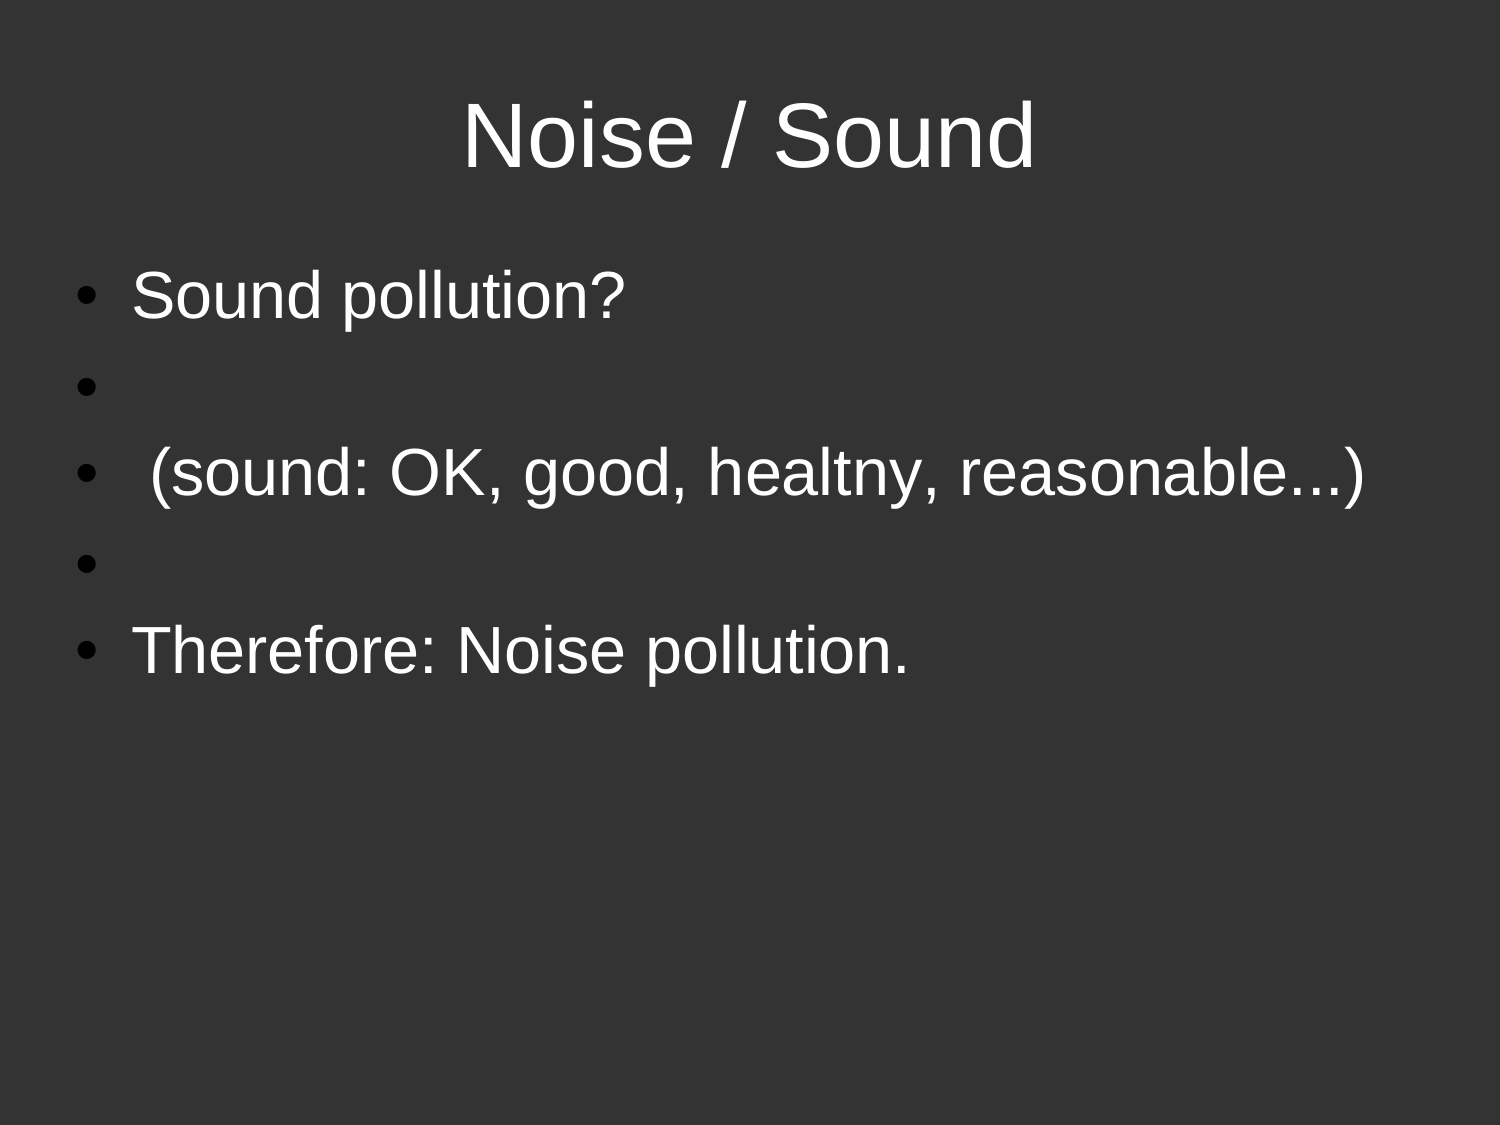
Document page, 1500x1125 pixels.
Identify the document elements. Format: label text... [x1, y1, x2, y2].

title Noise / Sound [75, 21, 1425, 257]
list Sound pollution? (sound: OK, good, healtny, reasonable...) Therefore: Noise pollution. [75, 262, 1425, 1005]
